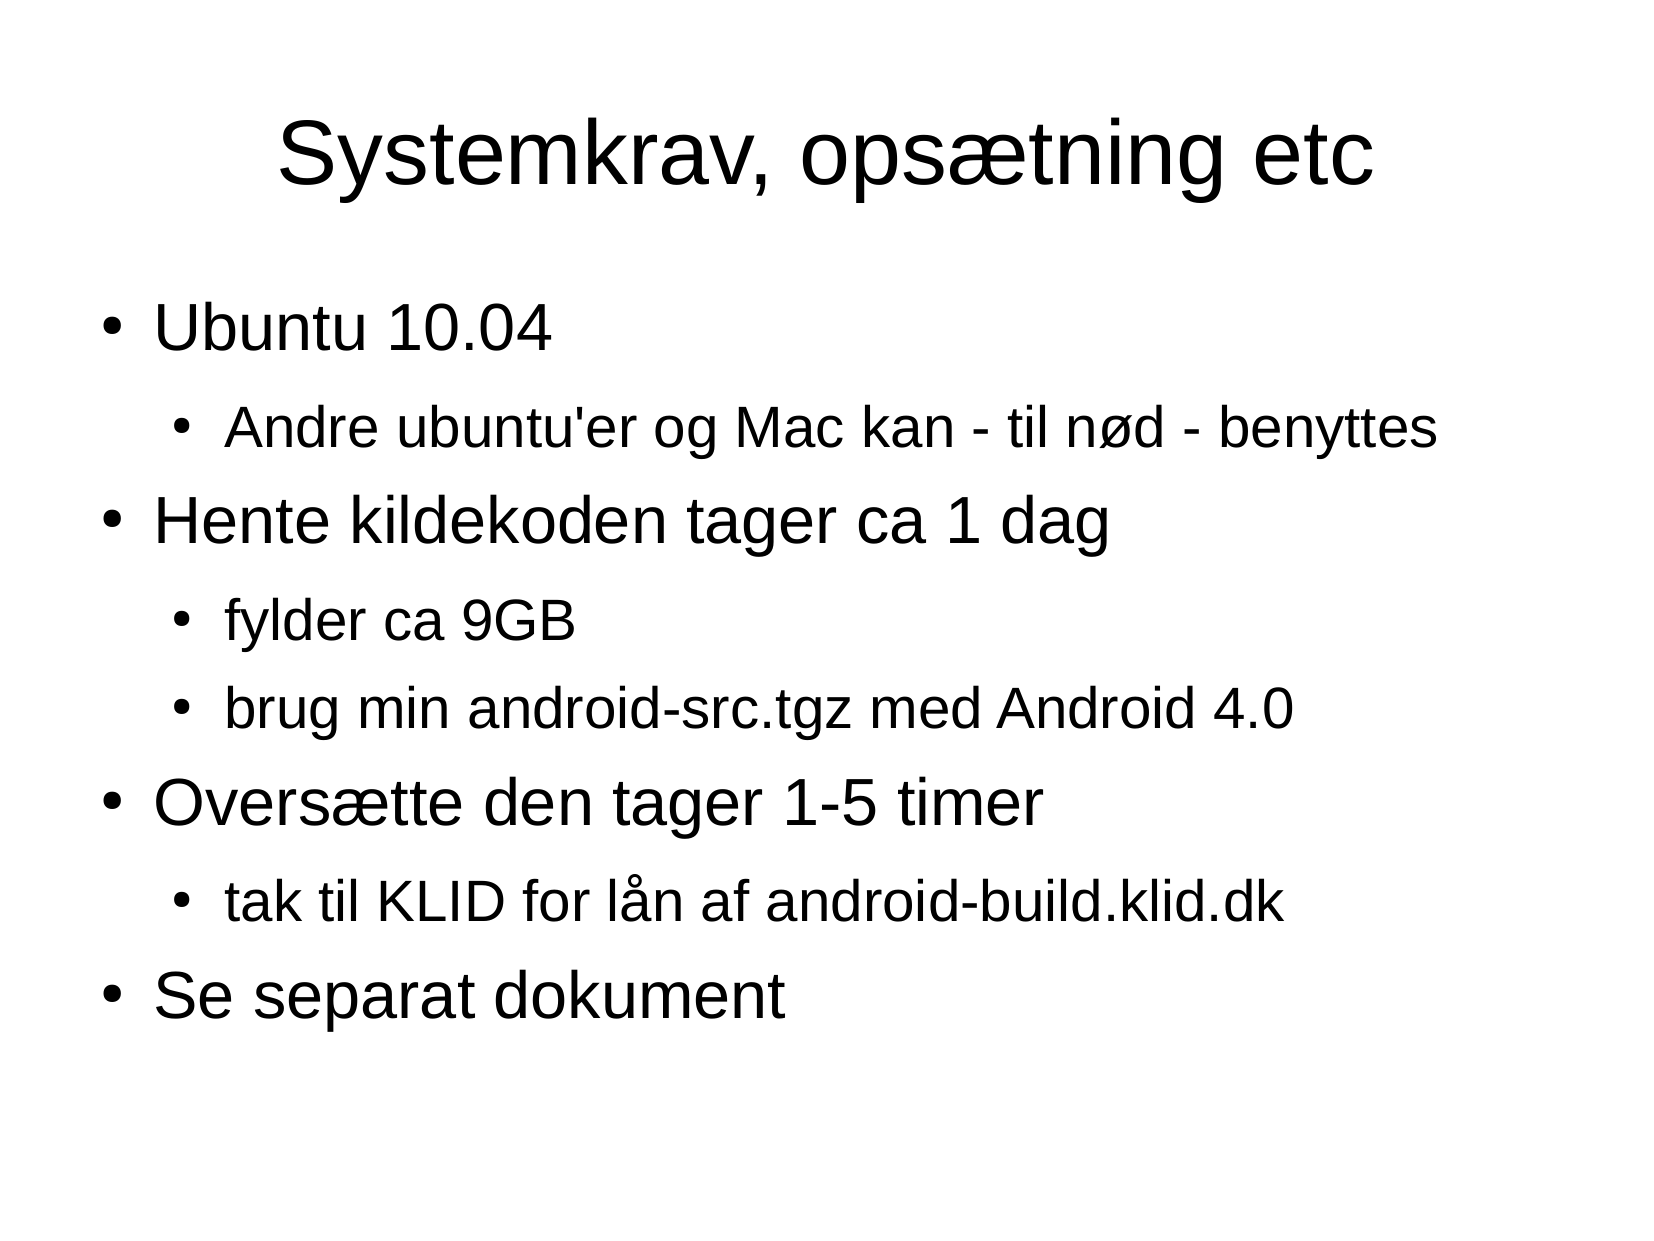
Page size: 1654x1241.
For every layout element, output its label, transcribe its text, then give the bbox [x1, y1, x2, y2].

title Systemkrav, opsætning etc [82, 49, 1571, 257]
list Ubuntu 10.04 Andre ubuntu'er og Mac kan - til nød - benyttes Hente kildekoden tager ca 1 dag fylder ca 9GB brug min android-src.tgz med Android 4.0 Oversætte den tager 1-5 timer tak til KLID for lån af android-build.klid.dk Se separat dokument [82, 290, 1571, 1109]
